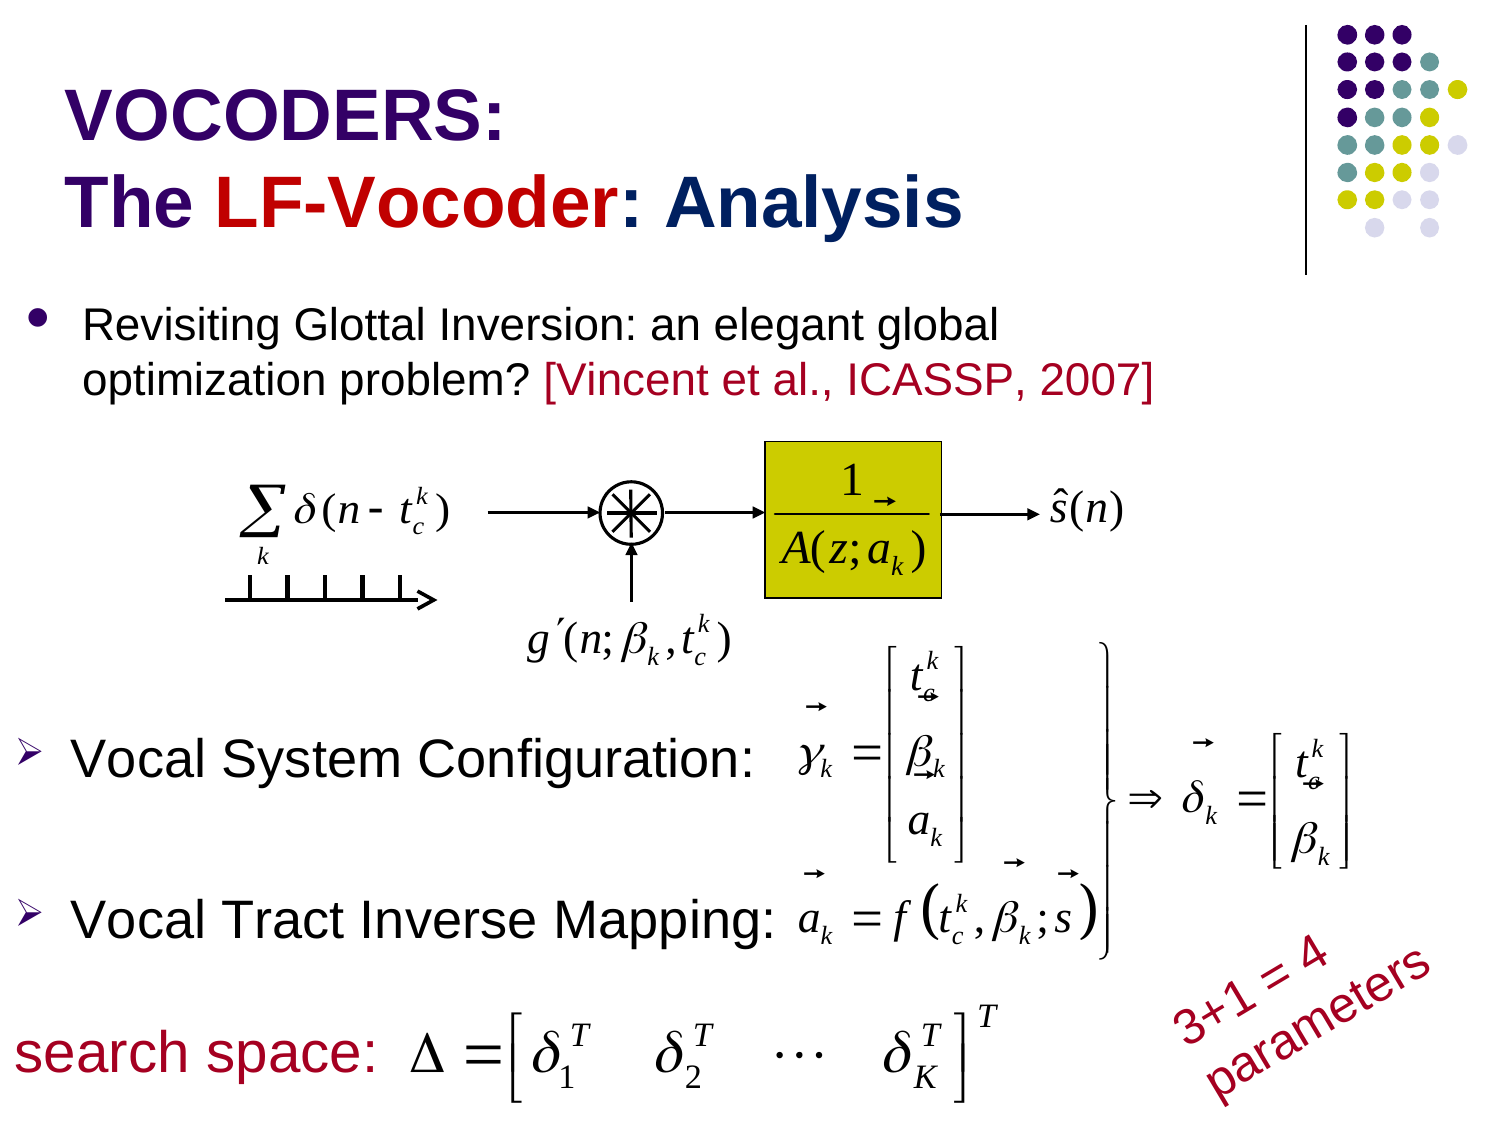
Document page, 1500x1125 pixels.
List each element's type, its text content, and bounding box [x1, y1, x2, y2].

chart [791, 634, 1364, 968]
text_box [517, 600, 742, 677]
text_box Vocal System Configuration: [0, 723, 791, 804]
list Revisiting Glottal Inversion: an elegant global optimization problem? [Vincent et al., ICASSP, 2007] [10, 287, 1215, 427]
text_box Vocal Tract Inverse Mapping: [0, 884, 791, 965]
text_box 3+1 = 4 parameters [1144, 844, 1486, 1123]
text_box VOCODERS: The LF-Vocoder: Analysis [49, 37, 1288, 251]
chart [233, 452, 457, 574]
text_box [765, 441, 942, 599]
chart [1042, 481, 1134, 542]
text_box search space: [0, 1006, 400, 1092]
chart [766, 450, 938, 586]
chart [400, 989, 1011, 1118]
